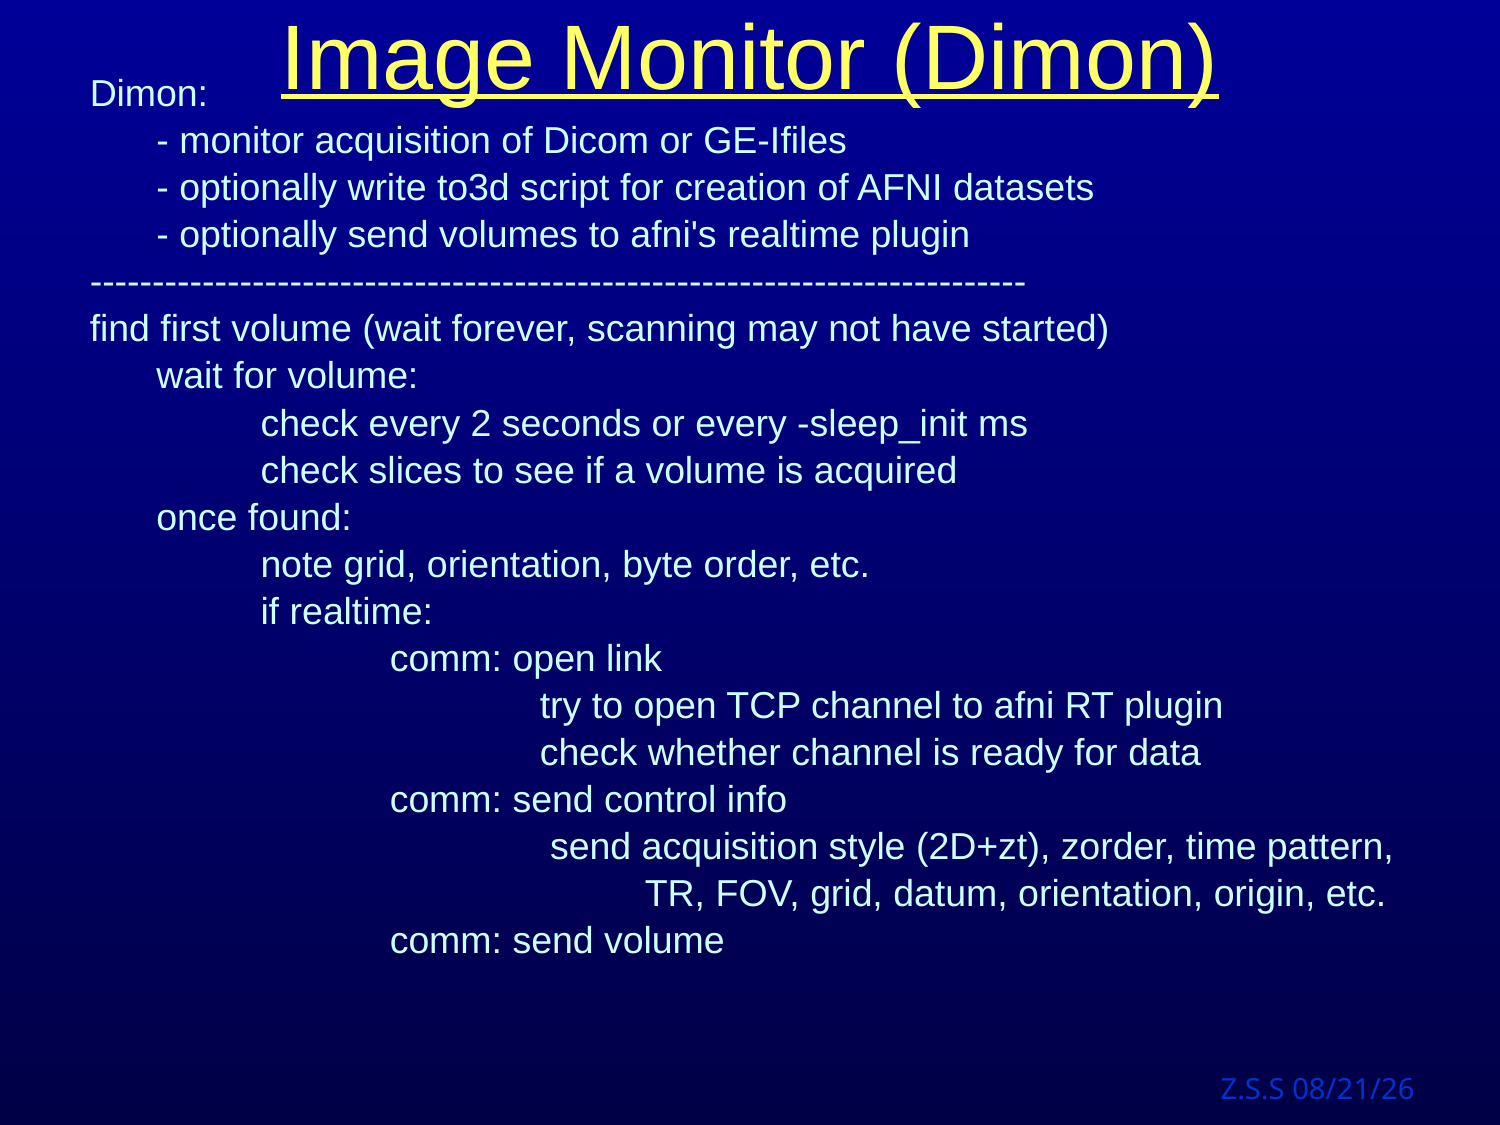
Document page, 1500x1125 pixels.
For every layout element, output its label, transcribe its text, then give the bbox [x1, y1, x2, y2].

title Image Monitor (Dimon) [75, 0, 1426, 68]
list Dimon: - monitor acquisition of Dicom or GE-Ifiles - optionally write to3d script for creation of AFNI datasets - optionally send volumes to afni's realtime plugin --------------------------------------------------------------------------- find first volume (wait forever, scanning may not have started) wait for volume: check every 2 seconds or every -sleep_init ms check slices to see if a volume is acquired once found: note grid, orientation, byte order, etc. if realtime: comm: open link try to open TCP channel to afni RT plugin check whether channel is ready for data comm: send control info send acquisition style (2D+zt), zorder, time pattern, TR, FOV, grid, datum, orientation, origin, etc. comm: send volume [75, 68, 1426, 1091]
